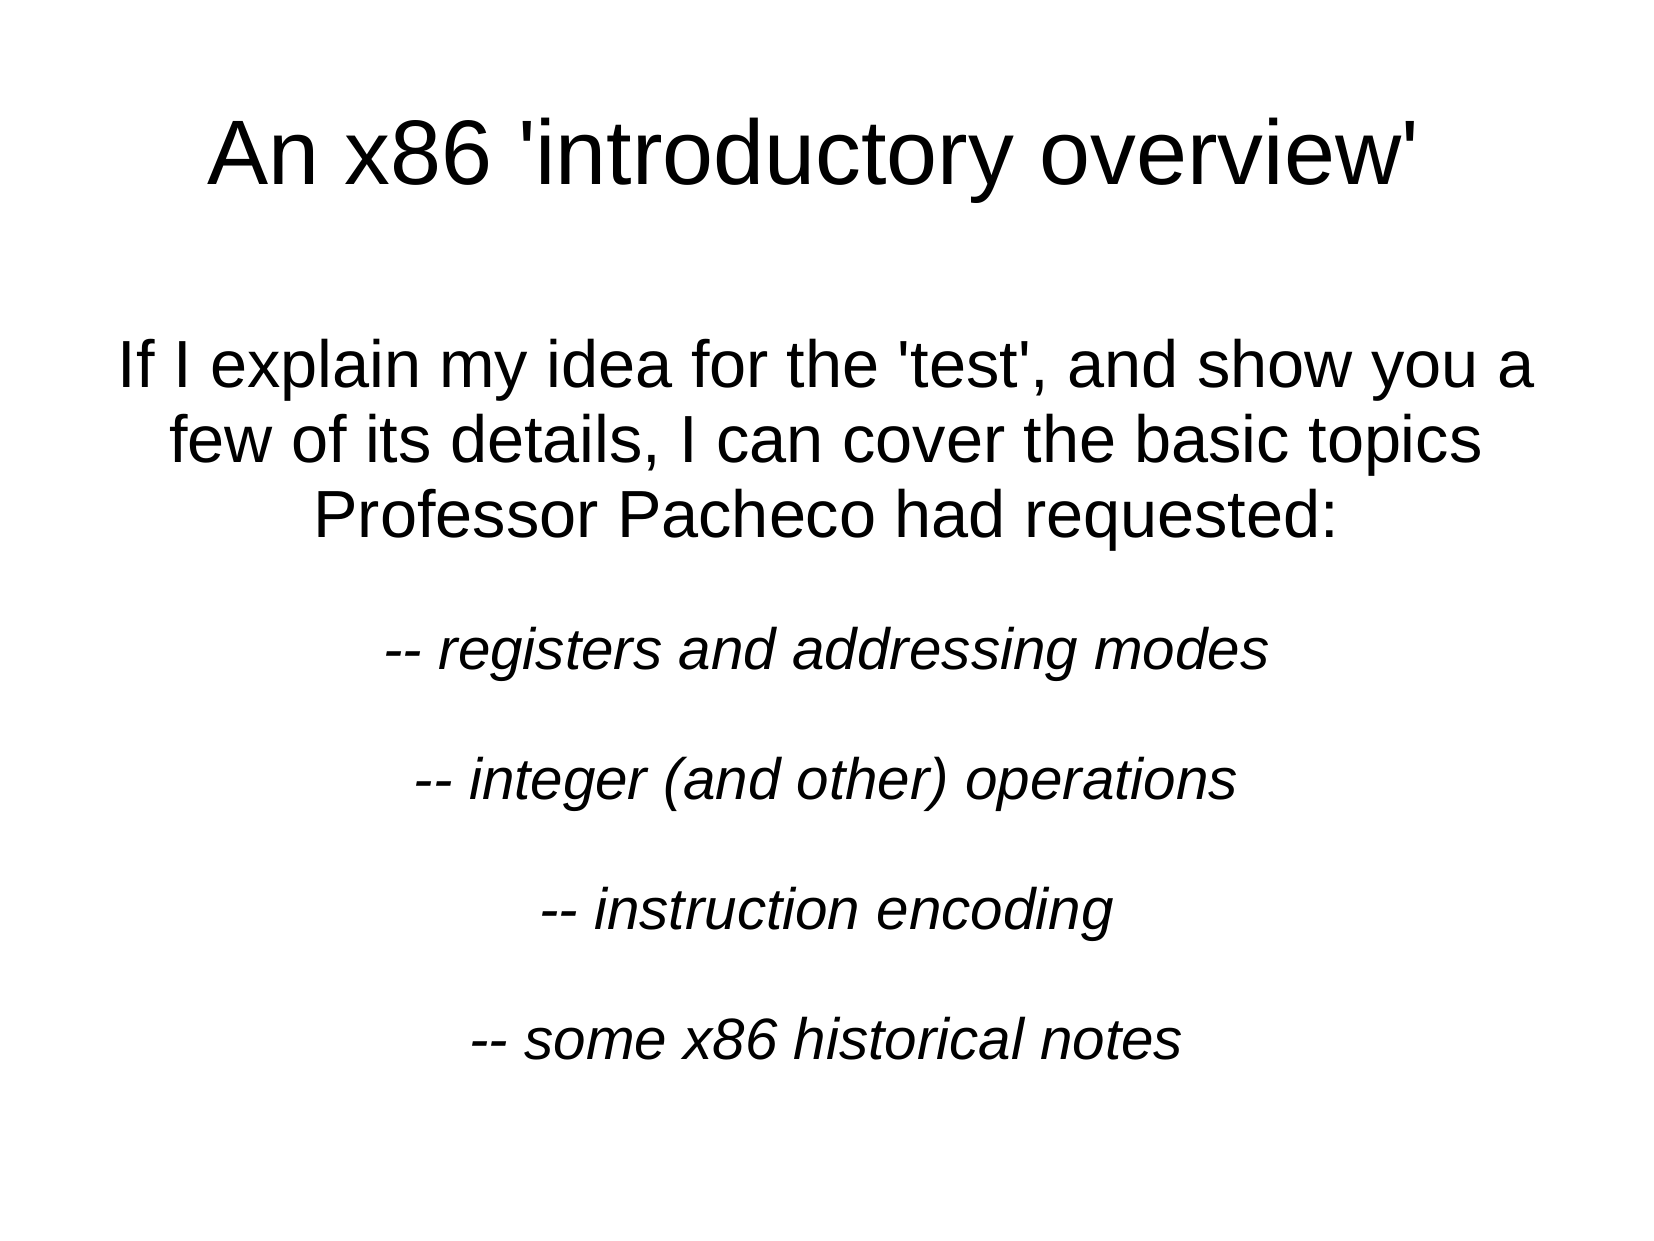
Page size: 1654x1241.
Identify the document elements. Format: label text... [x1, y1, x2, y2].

subtitle If I explain my idea for the 'test', and show you a few of its details, I can cover the basic topics Professor Pacheco had requested: -- registers and addressing modes -- integer (and other) operations -- instruction encoding -- some x86 historical notes [82, 290, 1571, 1109]
title An x86 'introductory overview' [82, 49, 1571, 257]
